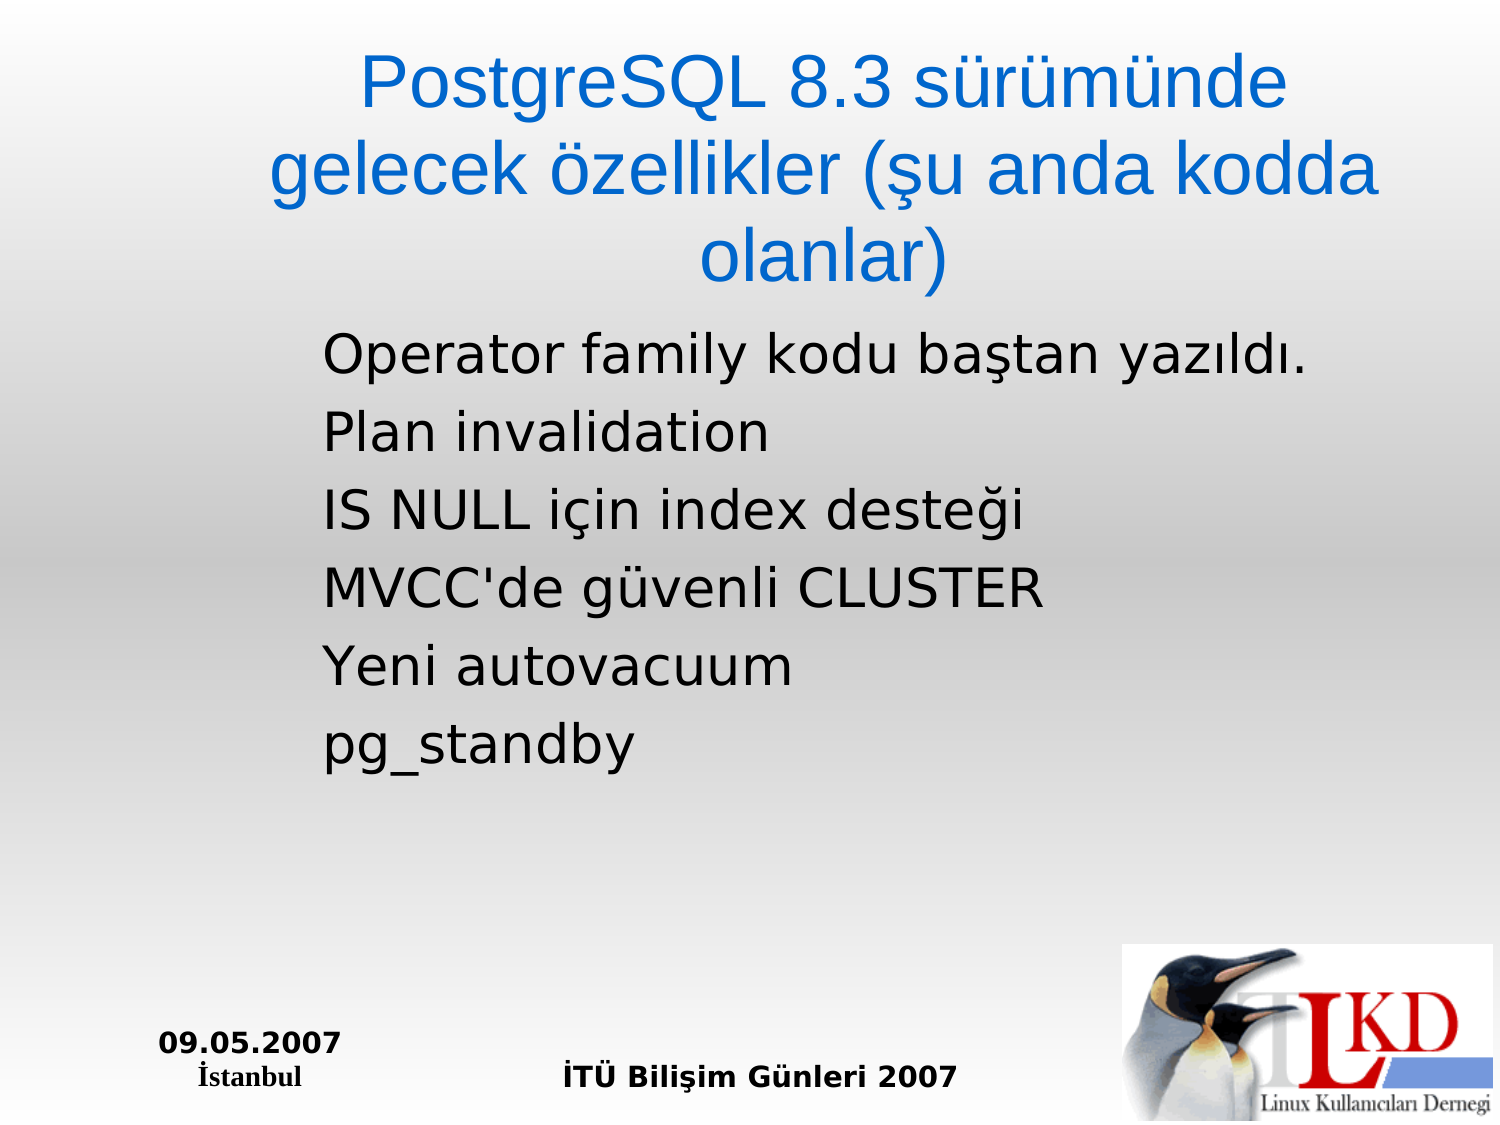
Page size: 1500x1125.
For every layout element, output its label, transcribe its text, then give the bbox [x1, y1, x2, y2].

picture [1122, 944, 1493, 1121]
title PostgreSQL 8.3 sürümünde gelecek özellikler (şu anda kodda olanlar) [224, 0, 1425, 323]
list Operator family kodu baştan yazıldı. Plan invalidation IS NULL için index desteği MVCC'de güvenli CLUSTER Yeni autovacuum pg_standby [224, 323, 1425, 999]
